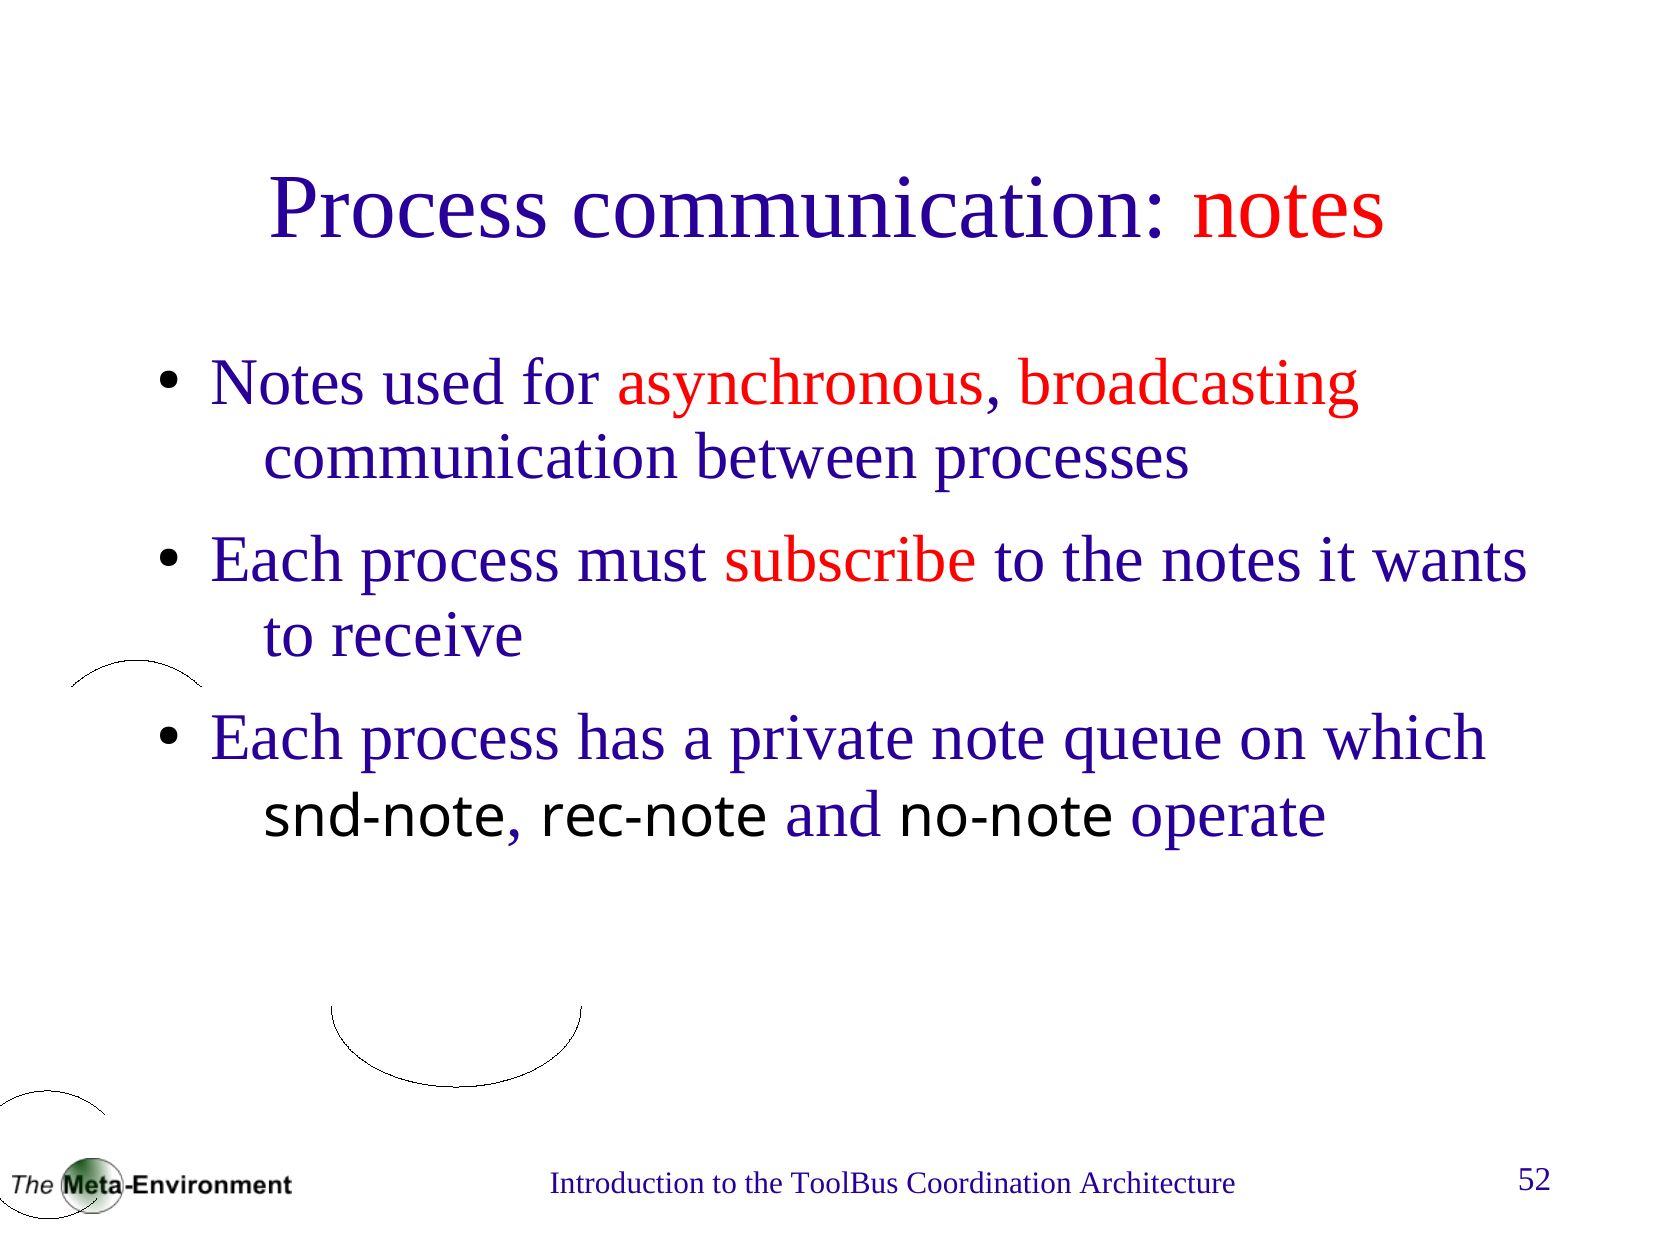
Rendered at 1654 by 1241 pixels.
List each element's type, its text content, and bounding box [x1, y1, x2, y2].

title Process communication: notes [121, 102, 1534, 311]
picture [12, 1158, 292, 1214]
list Notes used for asynchronous, broadcasting communication between processes Each process must subscribe to the notes it wants to receive Each process has a private note queue on which snd-note, rec-note and no-note operate [121, 344, 1534, 1127]
